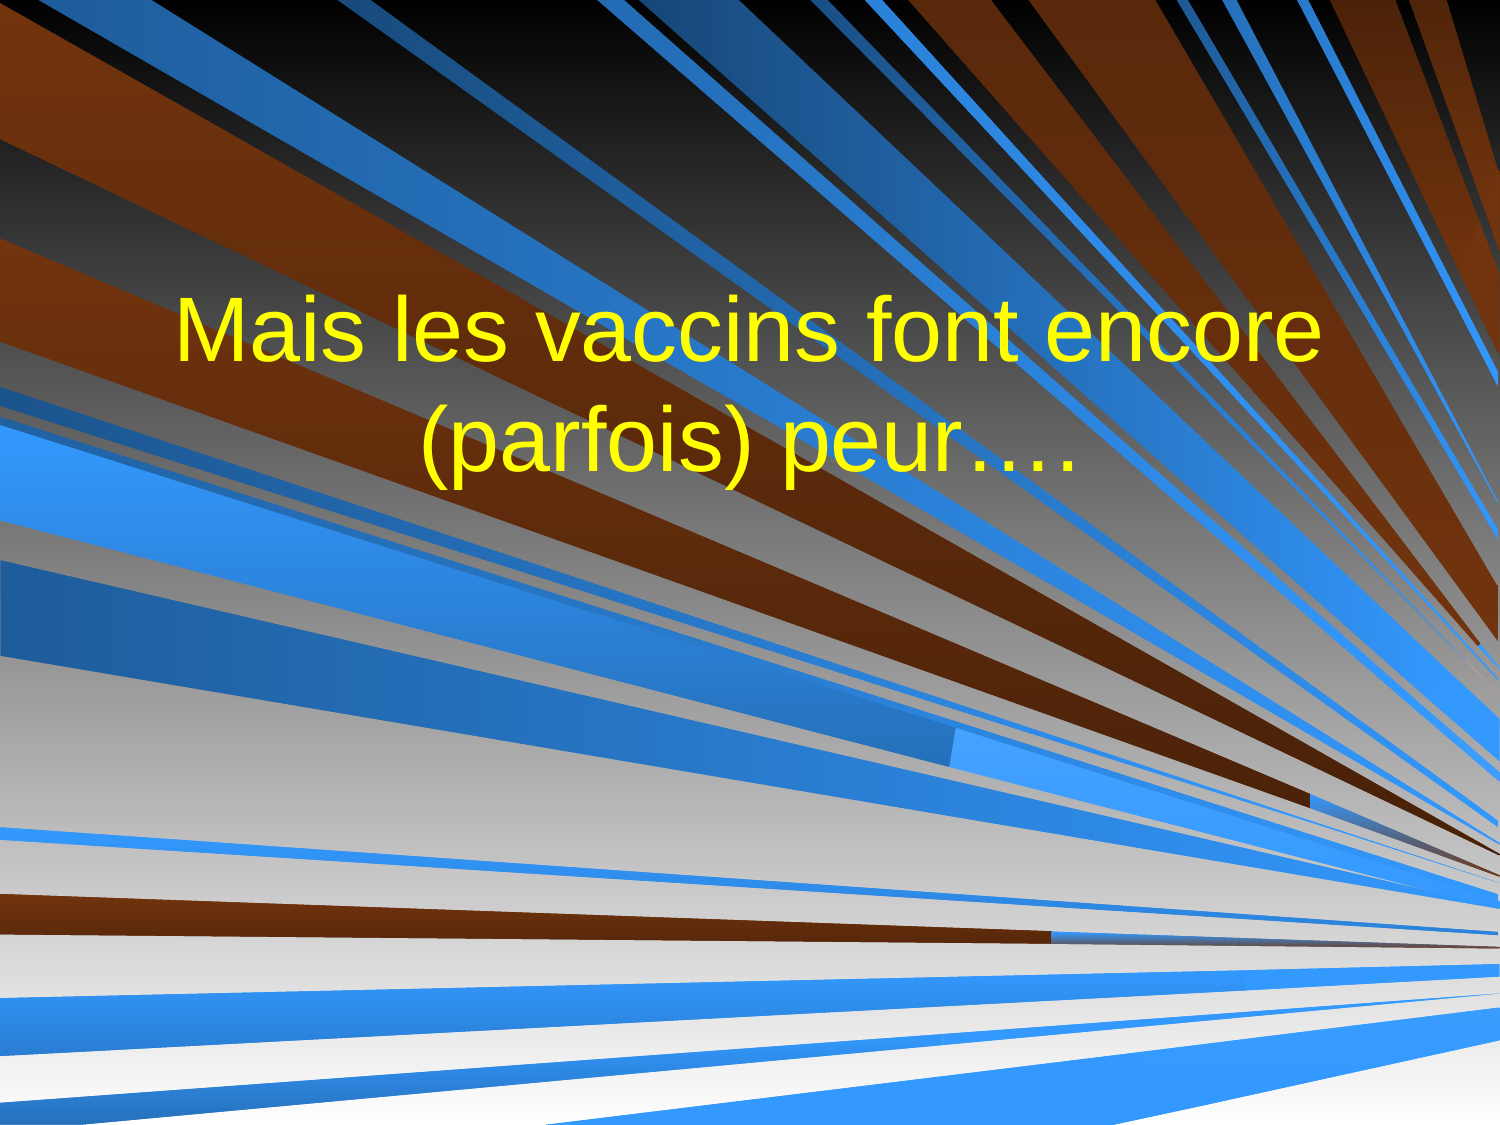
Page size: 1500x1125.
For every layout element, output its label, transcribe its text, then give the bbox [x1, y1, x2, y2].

subtitle [225, 637, 1275, 925]
title Mais les vaccins font encore (parfois) peur…. [75, 262, 1425, 563]
